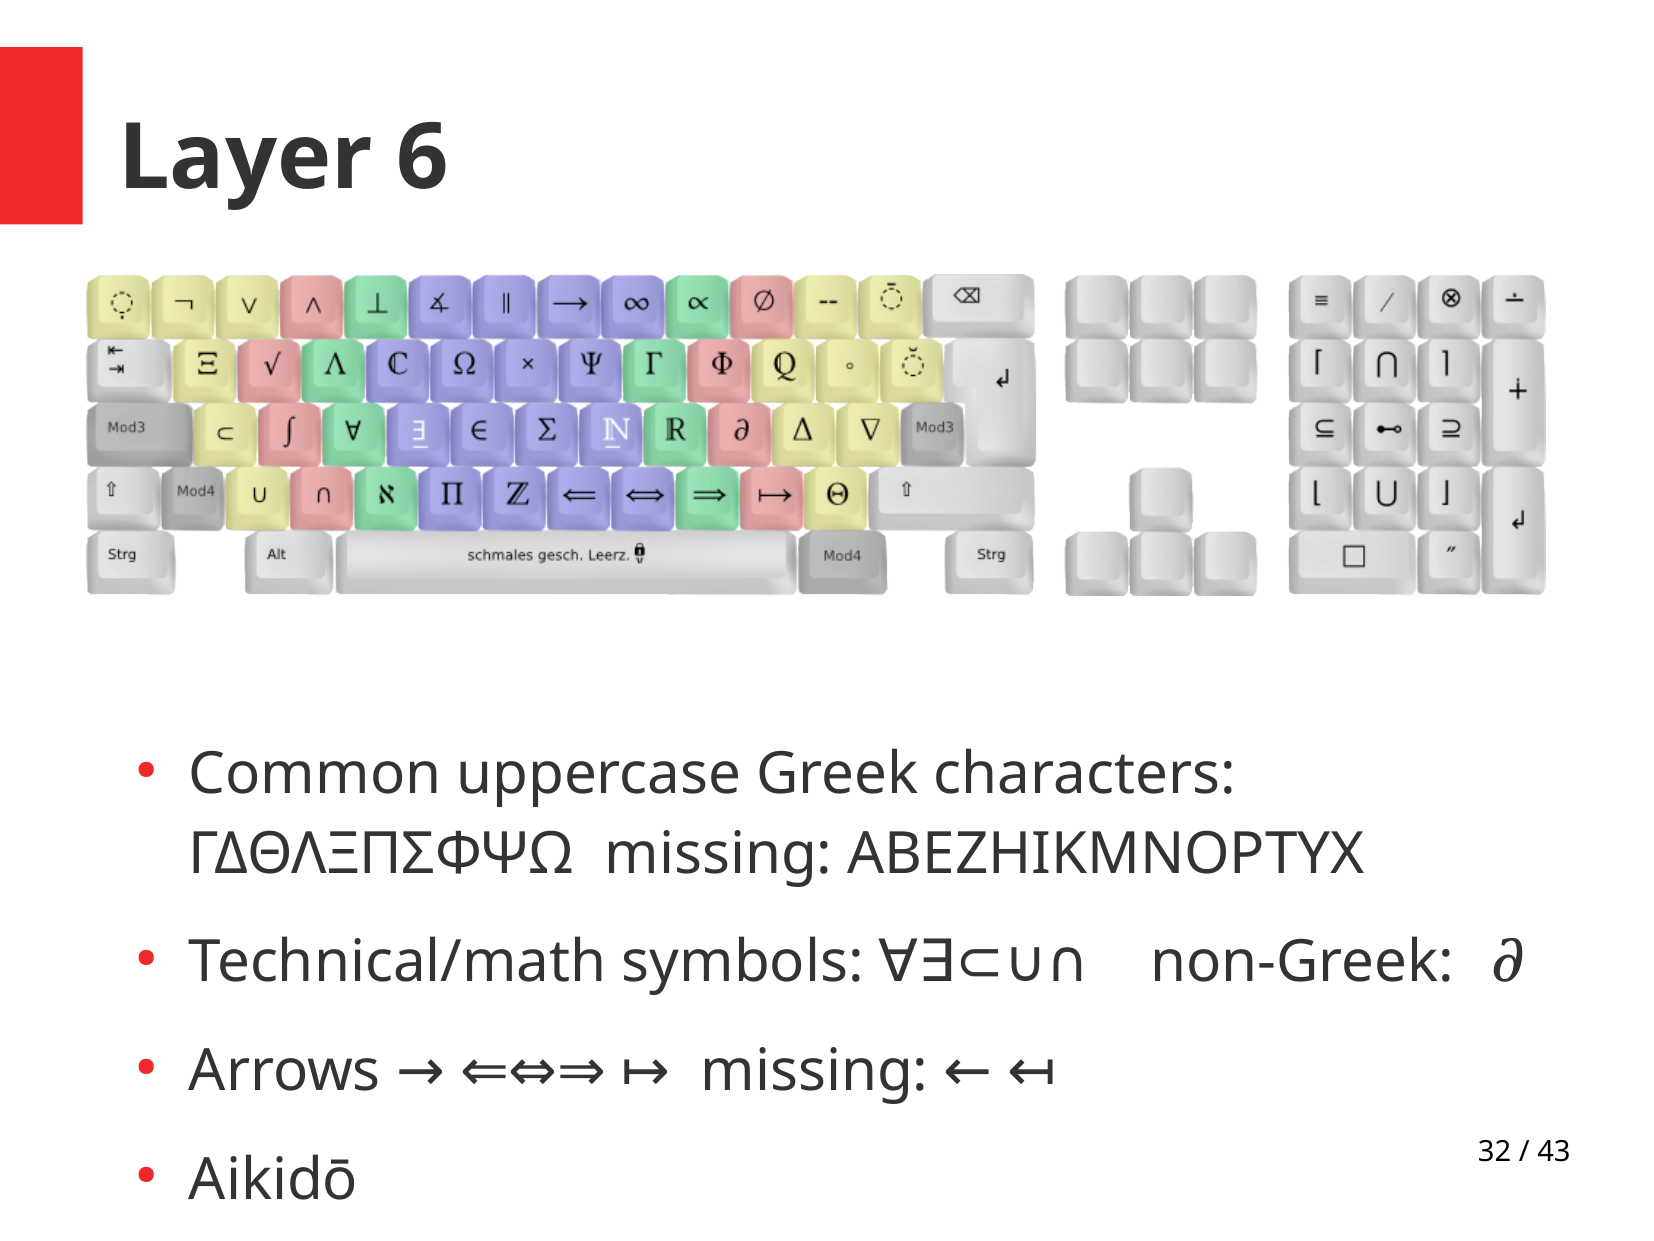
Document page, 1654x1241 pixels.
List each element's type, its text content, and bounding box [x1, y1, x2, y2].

picture [86, 274, 1546, 596]
list Common uppercase Greek characters: ΓΔΘΛΞΠΣΦΨΩ missing: ΑΒΕΖΗΙΚΜΝΟΡΤΥΧ Technical/math symbols: ∀∃⊂∪∩ non-Greek: 𝜕 Arrows → ⇐⇔⇒ ↦ missing: ← ↤ Aikidō [118, 731, 1576, 1216]
title Layer 6 [118, 49, 1571, 257]
